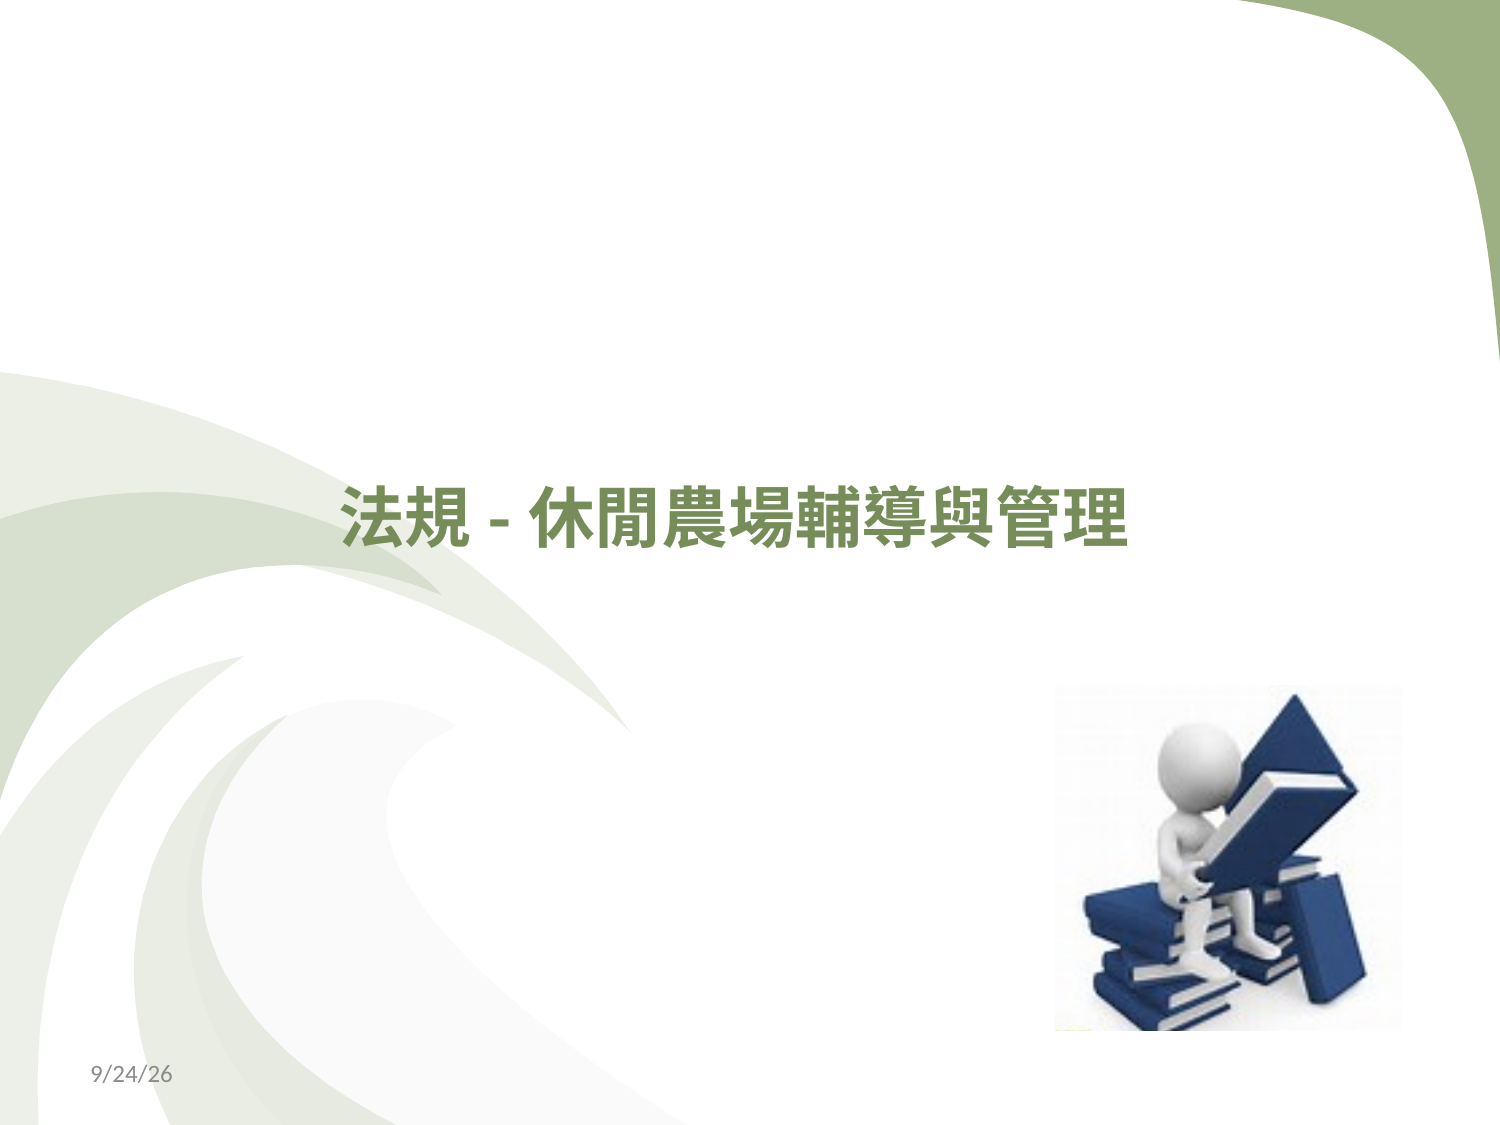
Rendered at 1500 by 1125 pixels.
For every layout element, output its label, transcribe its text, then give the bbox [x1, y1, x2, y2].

picture [1054, 685, 1403, 1031]
slide_number 11/8/18 [75, 1042, 425, 1103]
title 法規-休閒農場輔導與管理 [58, 421, 1409, 610]
